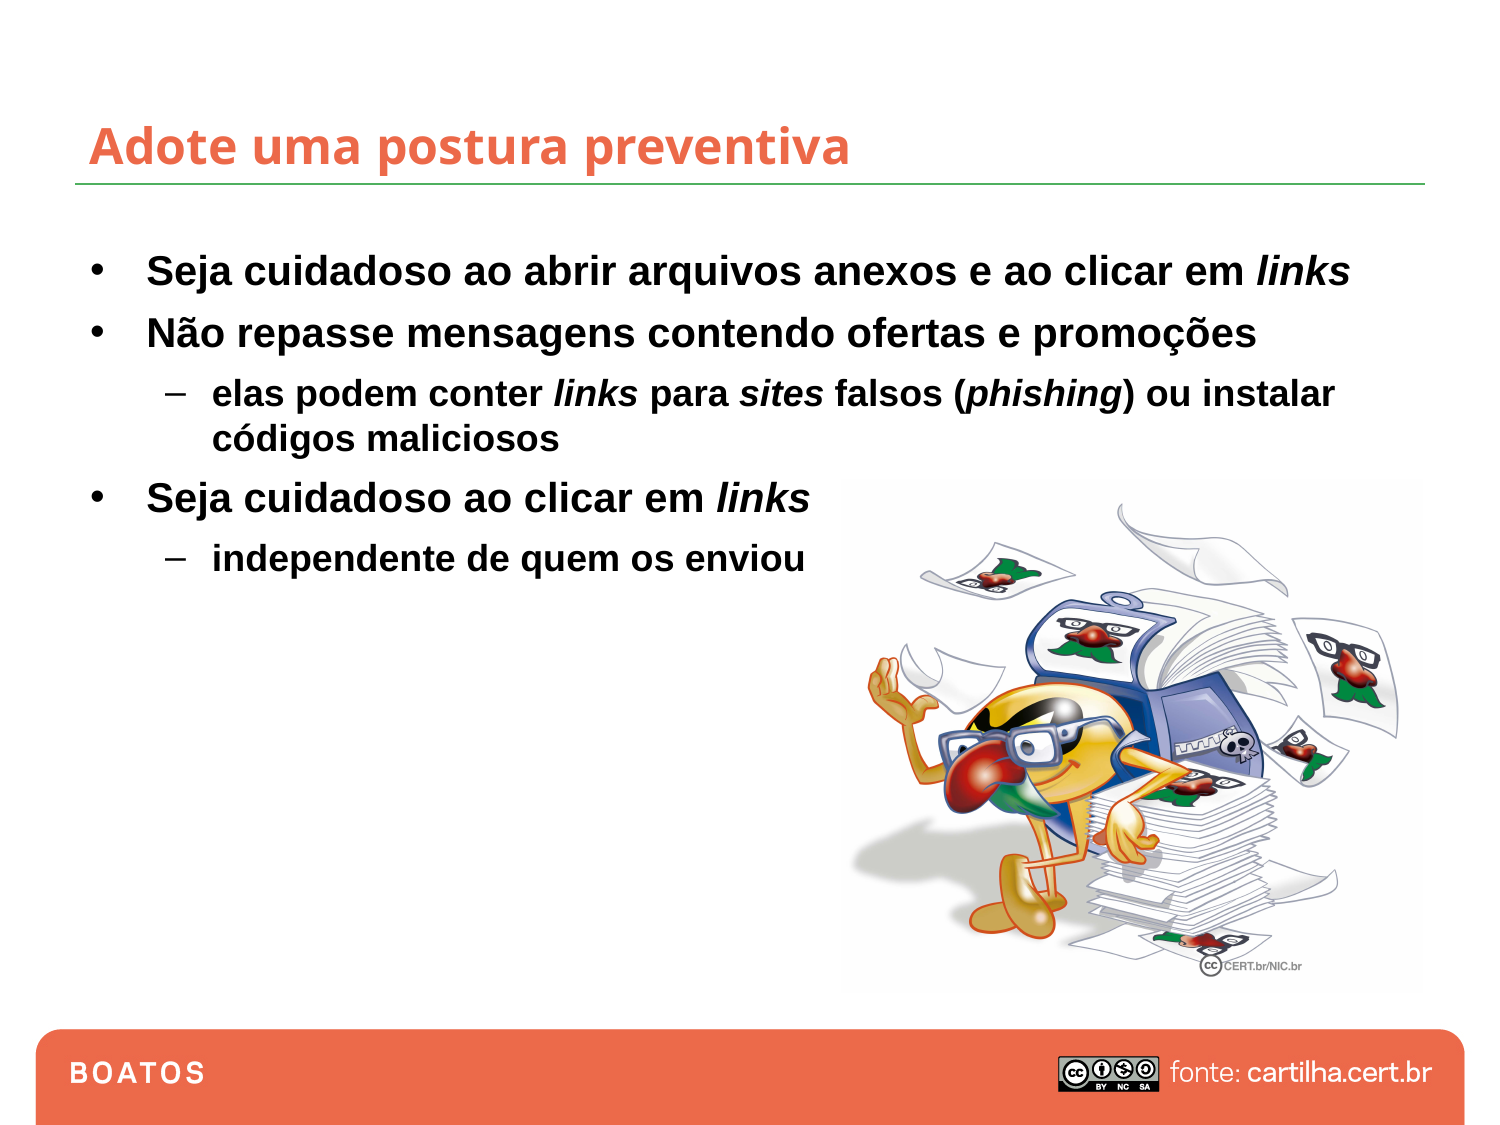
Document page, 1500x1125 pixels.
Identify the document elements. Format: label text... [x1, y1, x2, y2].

title Adote uma postura preventiva [75, 54, 1425, 182]
picture [0, 0, 1500, 1125]
list Seja cuidadoso ao abrir arquivos anexos e ao clicar em links Não repasse mensagens contendo ofertas e promoções elas podem conter links para sites falsos (phishing) ou instalar códigos maliciosos Seja cuidadoso ao clicar em links independente de quem os enviou [75, 236, 1425, 979]
